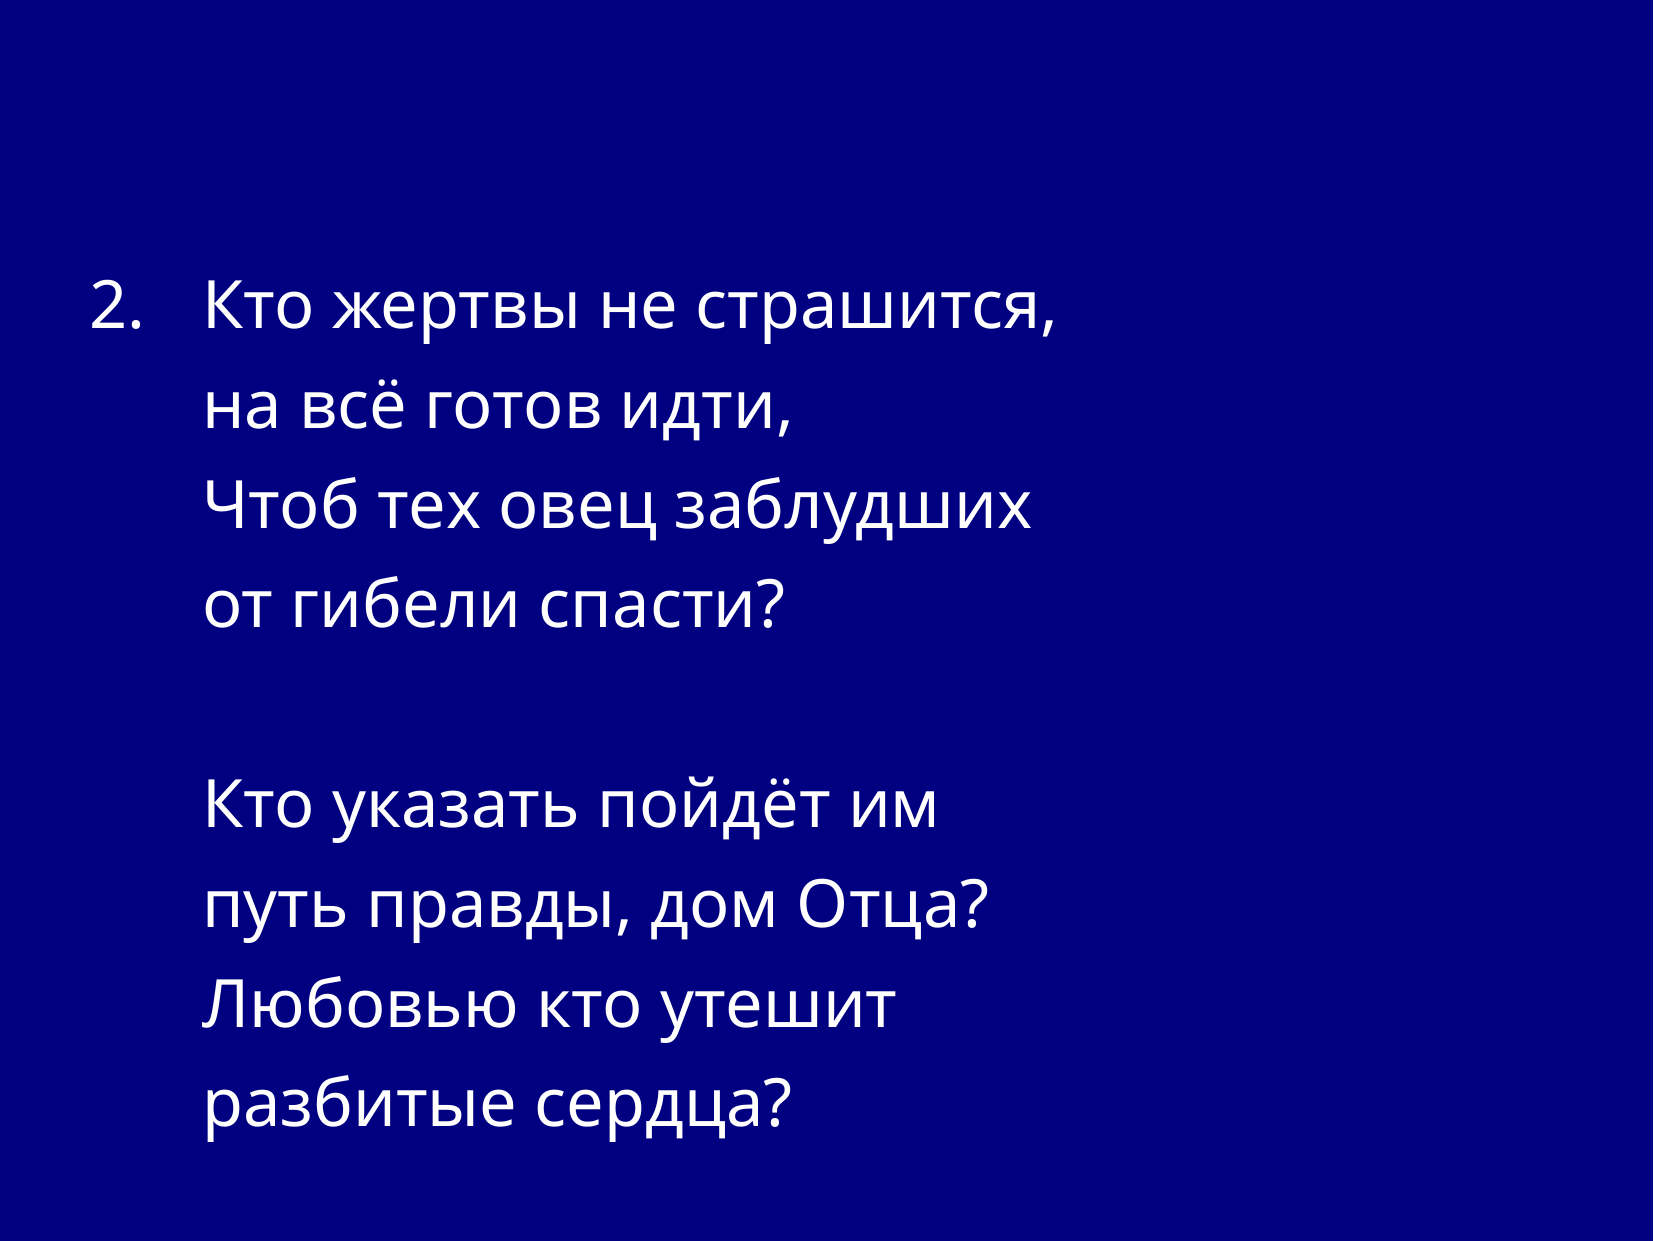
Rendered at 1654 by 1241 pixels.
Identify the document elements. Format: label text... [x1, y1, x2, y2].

text_box 2. Кто жертвы не страшится, на всё готов идти, Чтоб тех овец заблудших от гибели спасти? Кто указать пойдёт им путь правды, дом Отца? Любовью кто утешит разбитые сердца? [75, 150, 1576, 1163]
